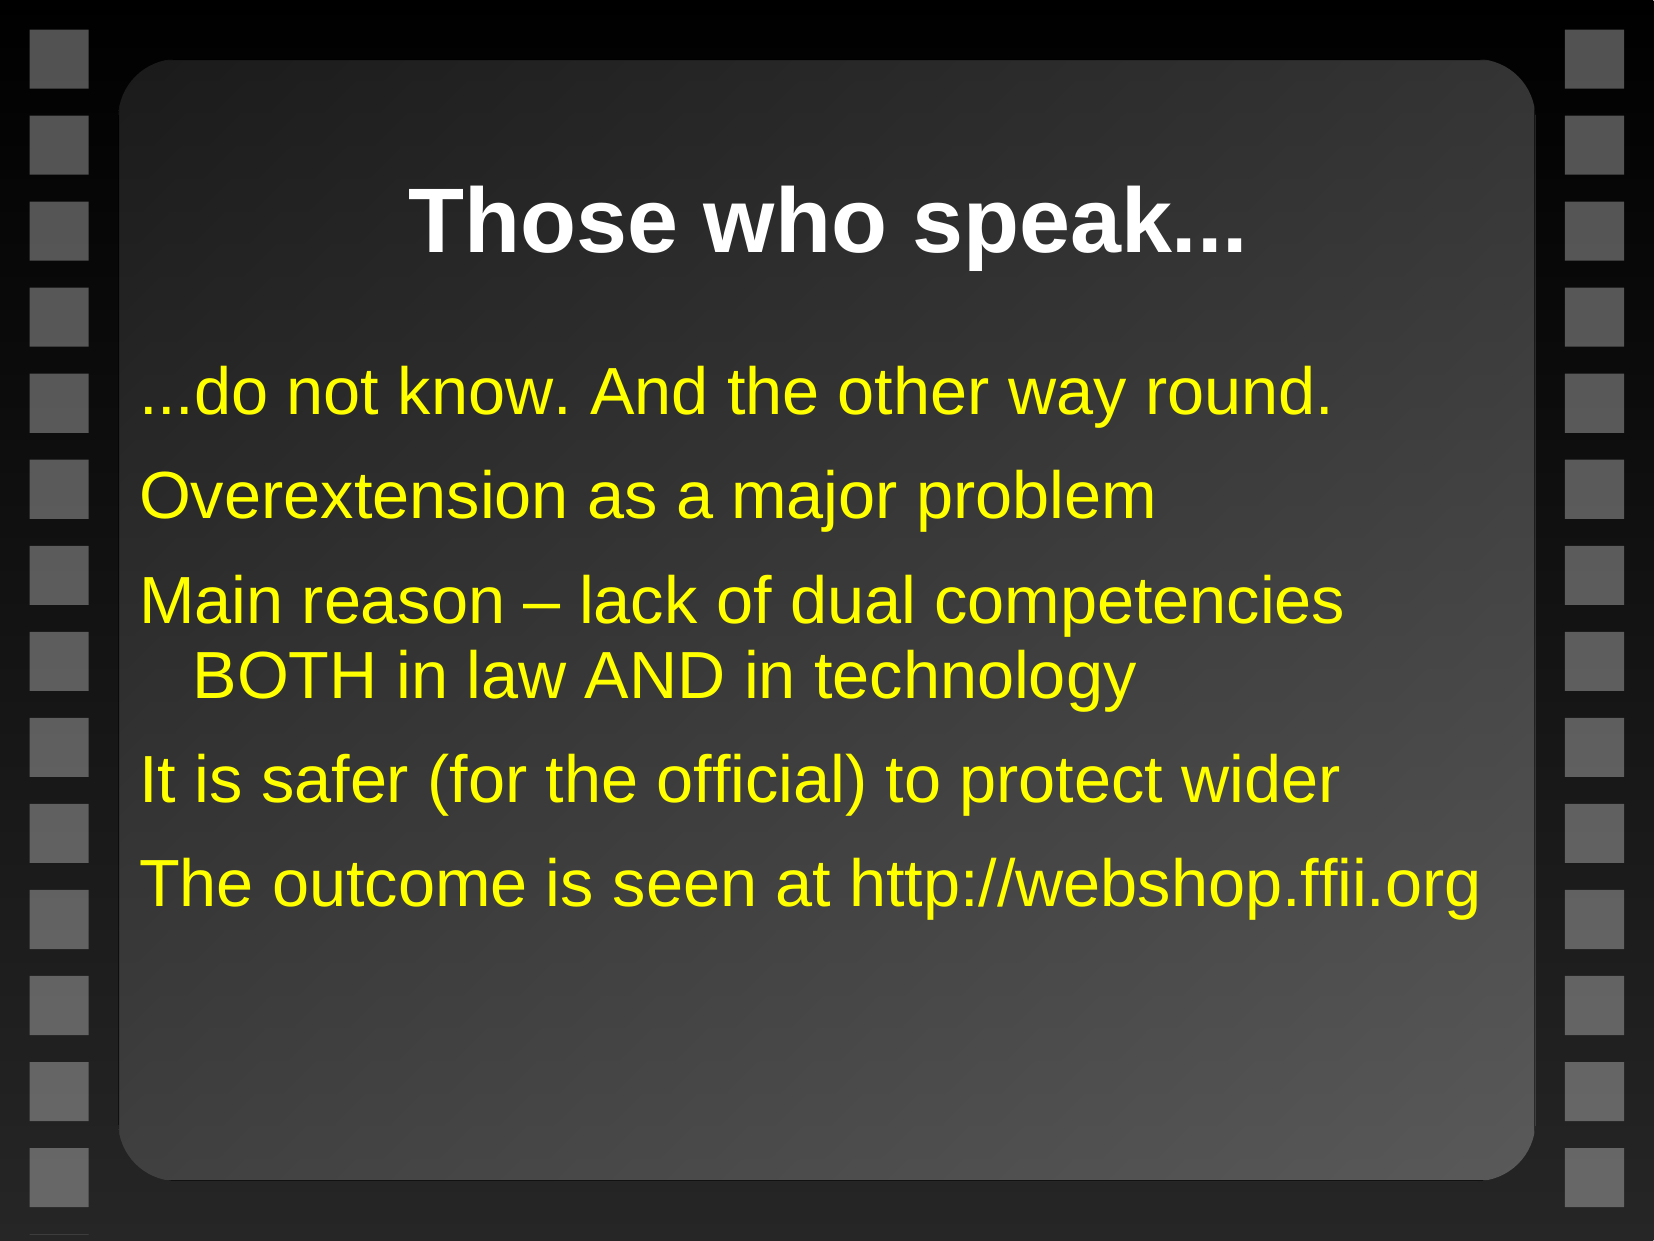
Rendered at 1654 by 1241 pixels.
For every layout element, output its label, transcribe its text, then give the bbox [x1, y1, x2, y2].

list ...do not know. And the other way round. Overextension as a major problem Main reason – lack of dual competencies BOTH in law AND in technology It is safer (for the official) to protect wider The outcome is seen at http://webshop.ffii.org [121, 354, 1534, 1127]
title Those who speak... [123, 117, 1536, 325]
